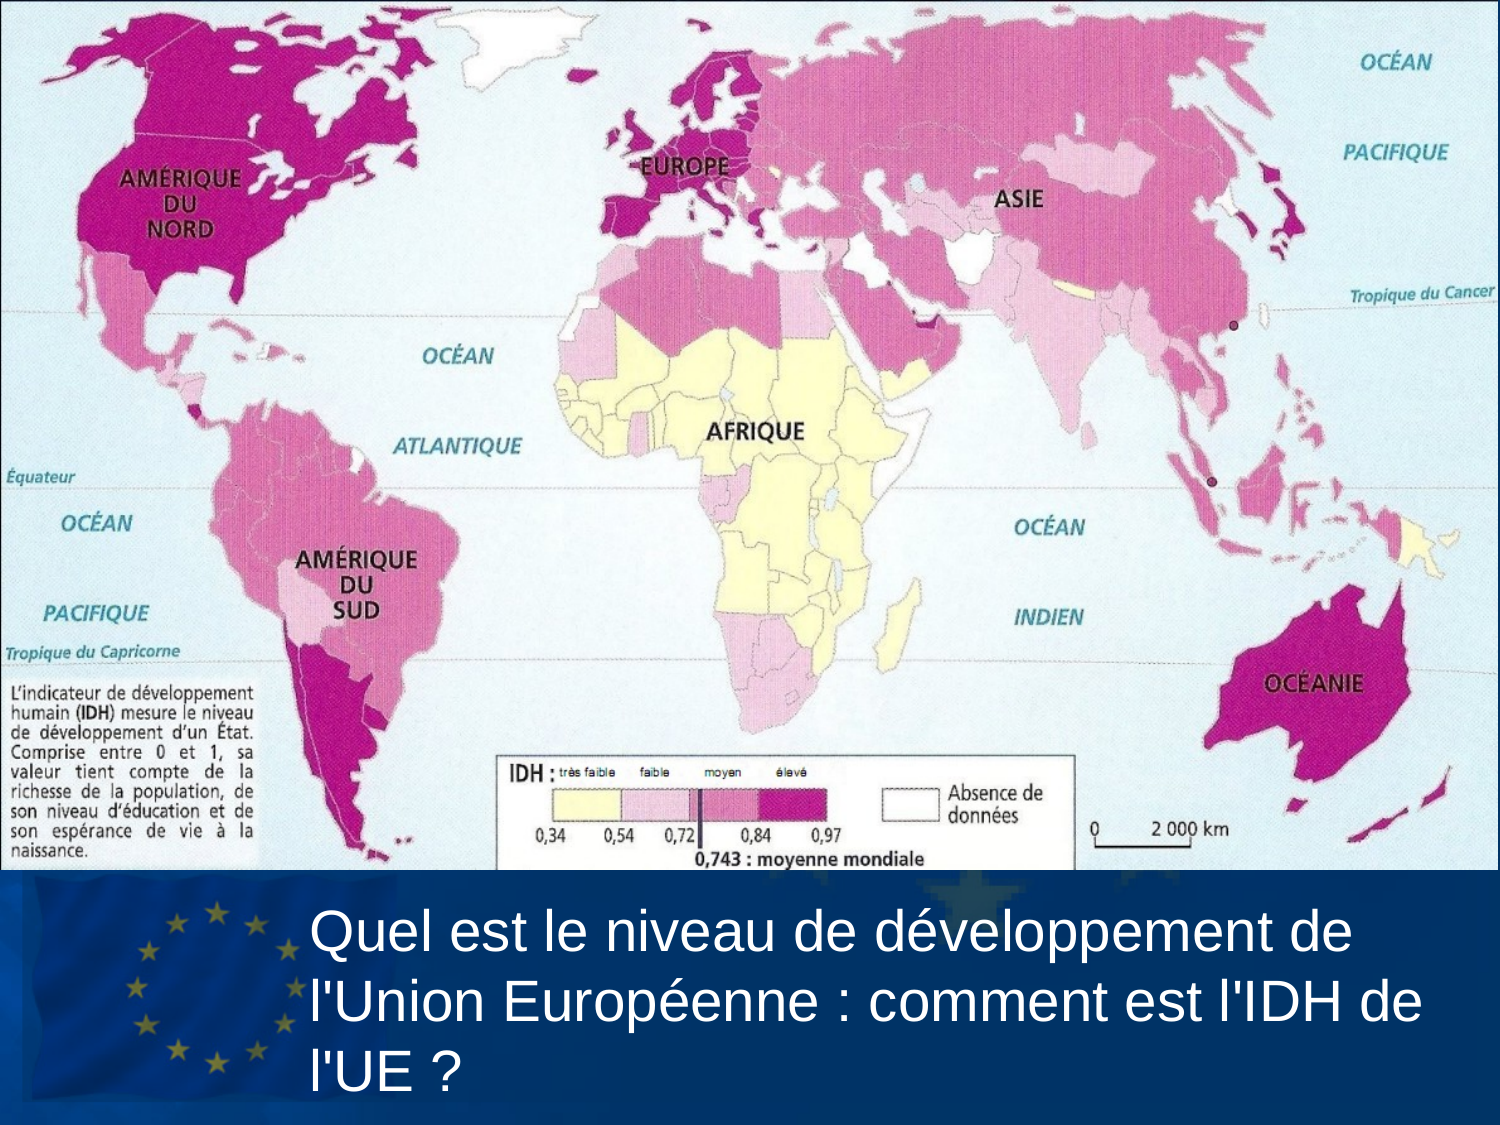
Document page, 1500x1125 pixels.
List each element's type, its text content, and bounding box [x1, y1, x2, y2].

text_box [0, 0, 1498, 870]
text_box Quel est le niveau de développement de l'Union Européenne : comment est l'IDH de l'UE ? [295, 885, 1500, 1111]
picture [0, 0, 1500, 1125]
